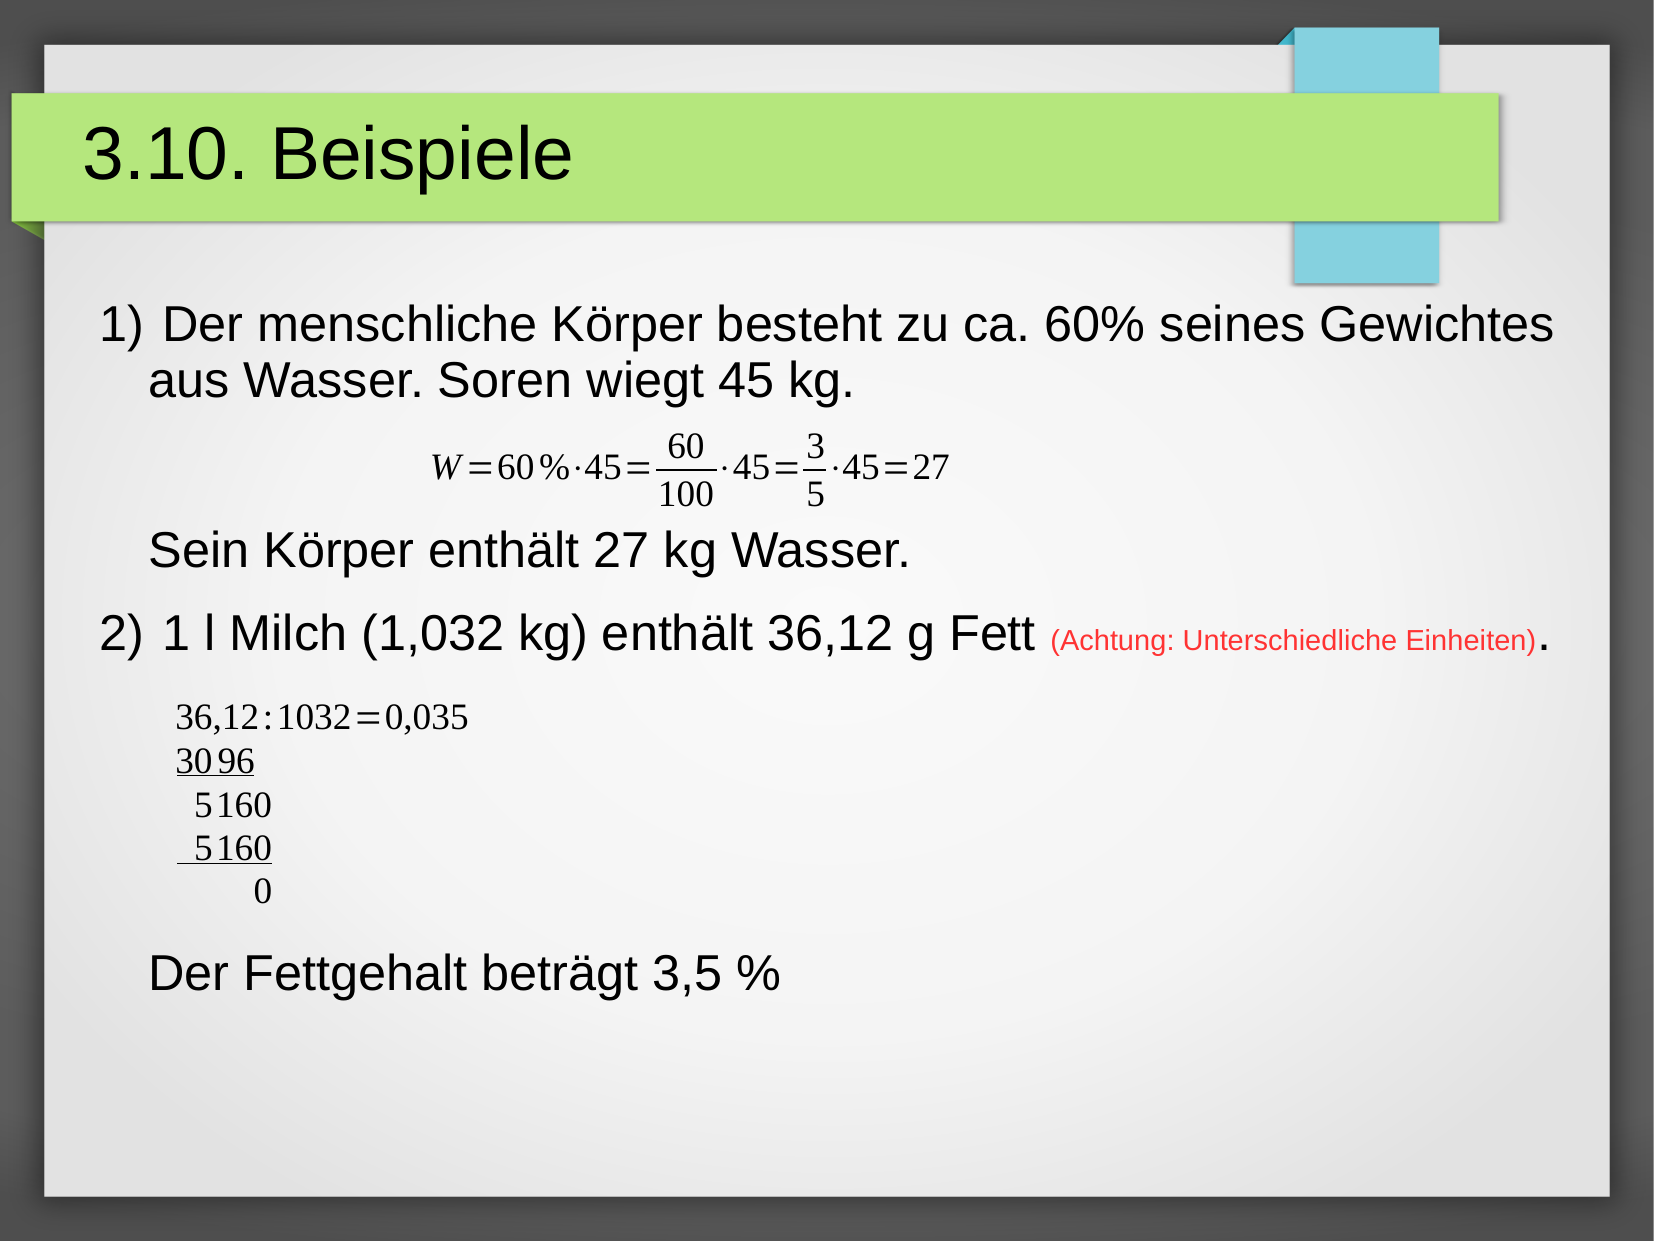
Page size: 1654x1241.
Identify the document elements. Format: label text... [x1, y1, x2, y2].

picture [0, 0, 1654, 1241]
chart [423, 425, 957, 514]
chart [169, 696, 476, 912]
title 3.10. Beispiele [82, 69, 1501, 238]
list Der menschliche Körper besteht zu ca. 60% seines Gewichtes aus Wasser. Soren wiegt 45 kg. Sein Körper enthält 27 kg Wasser. 1 l Milch (1,032 kg) enthält 36,12 g Fett (Achtung: Unterschiedliche Einheiten). Der Fettgehalt beträgt 3,5 % [82, 295, 1571, 1015]
